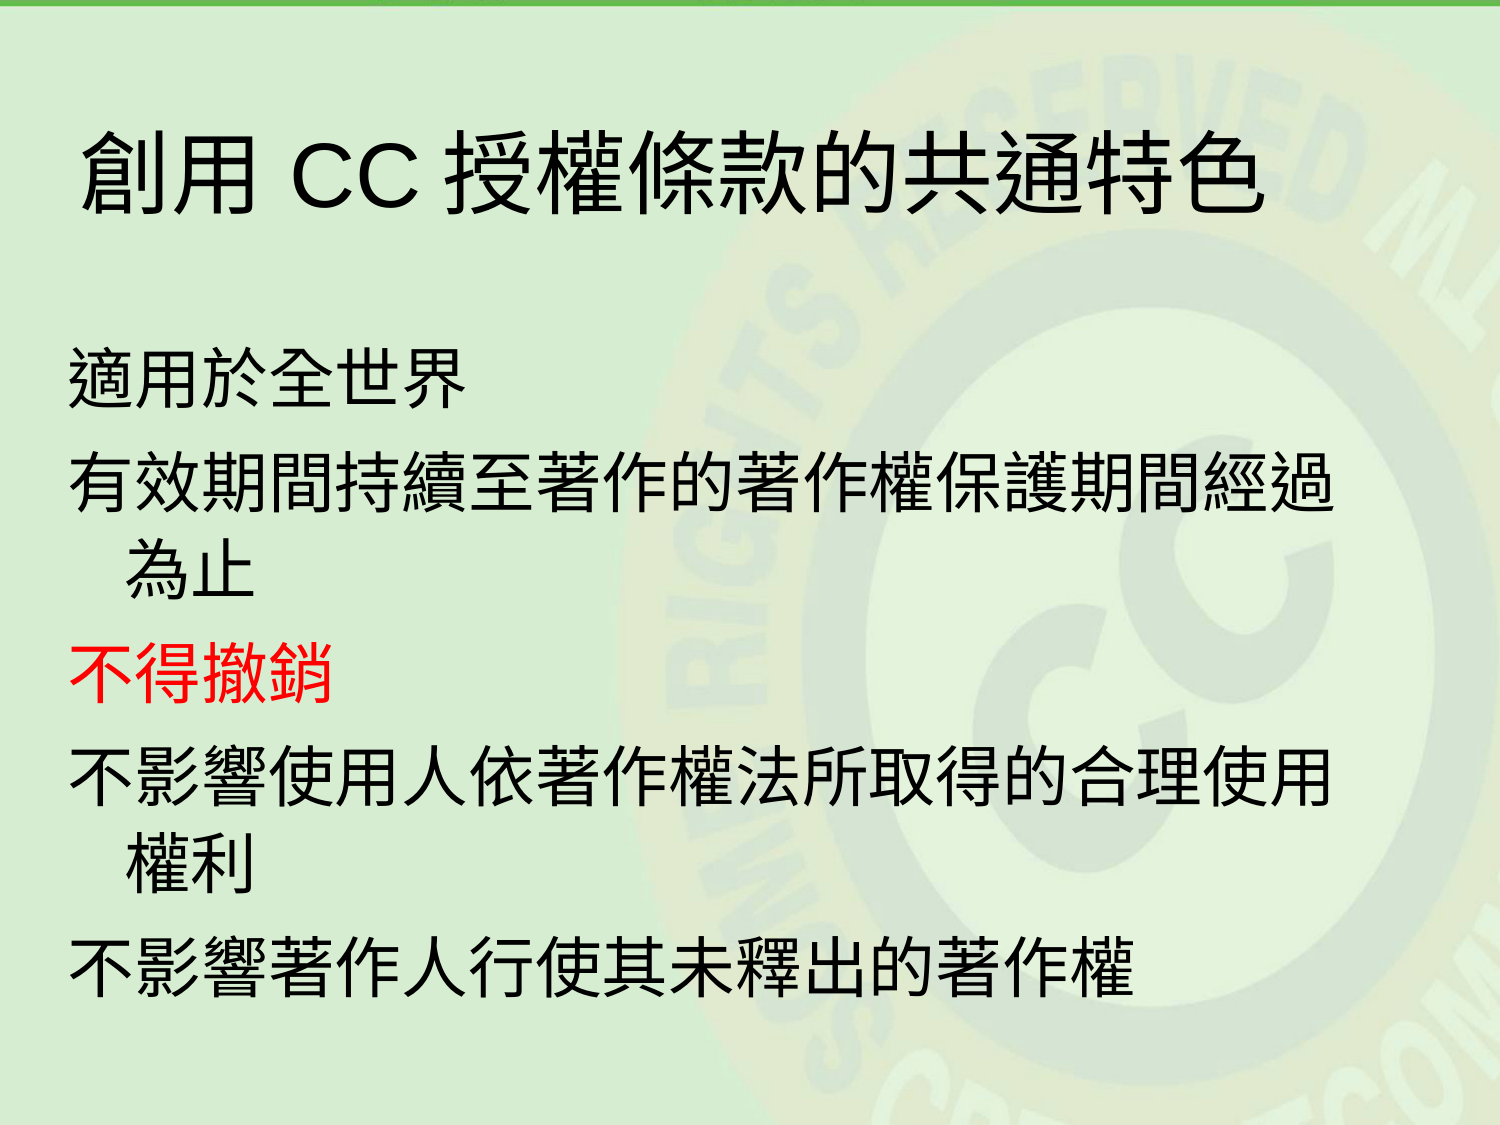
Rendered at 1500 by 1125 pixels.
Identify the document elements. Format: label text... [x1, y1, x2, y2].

picture [0, 0, 1500, 1125]
title 創用CC授權條款的共通特色 [64, 90, 1415, 246]
list 適用於全世界 有效期間持續至著作的著作權保護期間經過為止 不得撤銷 不影響使用人依著作權法所取得的合理使用權利 不影響著作人行使其未釋出的著作權 [53, 326, 1403, 918]
